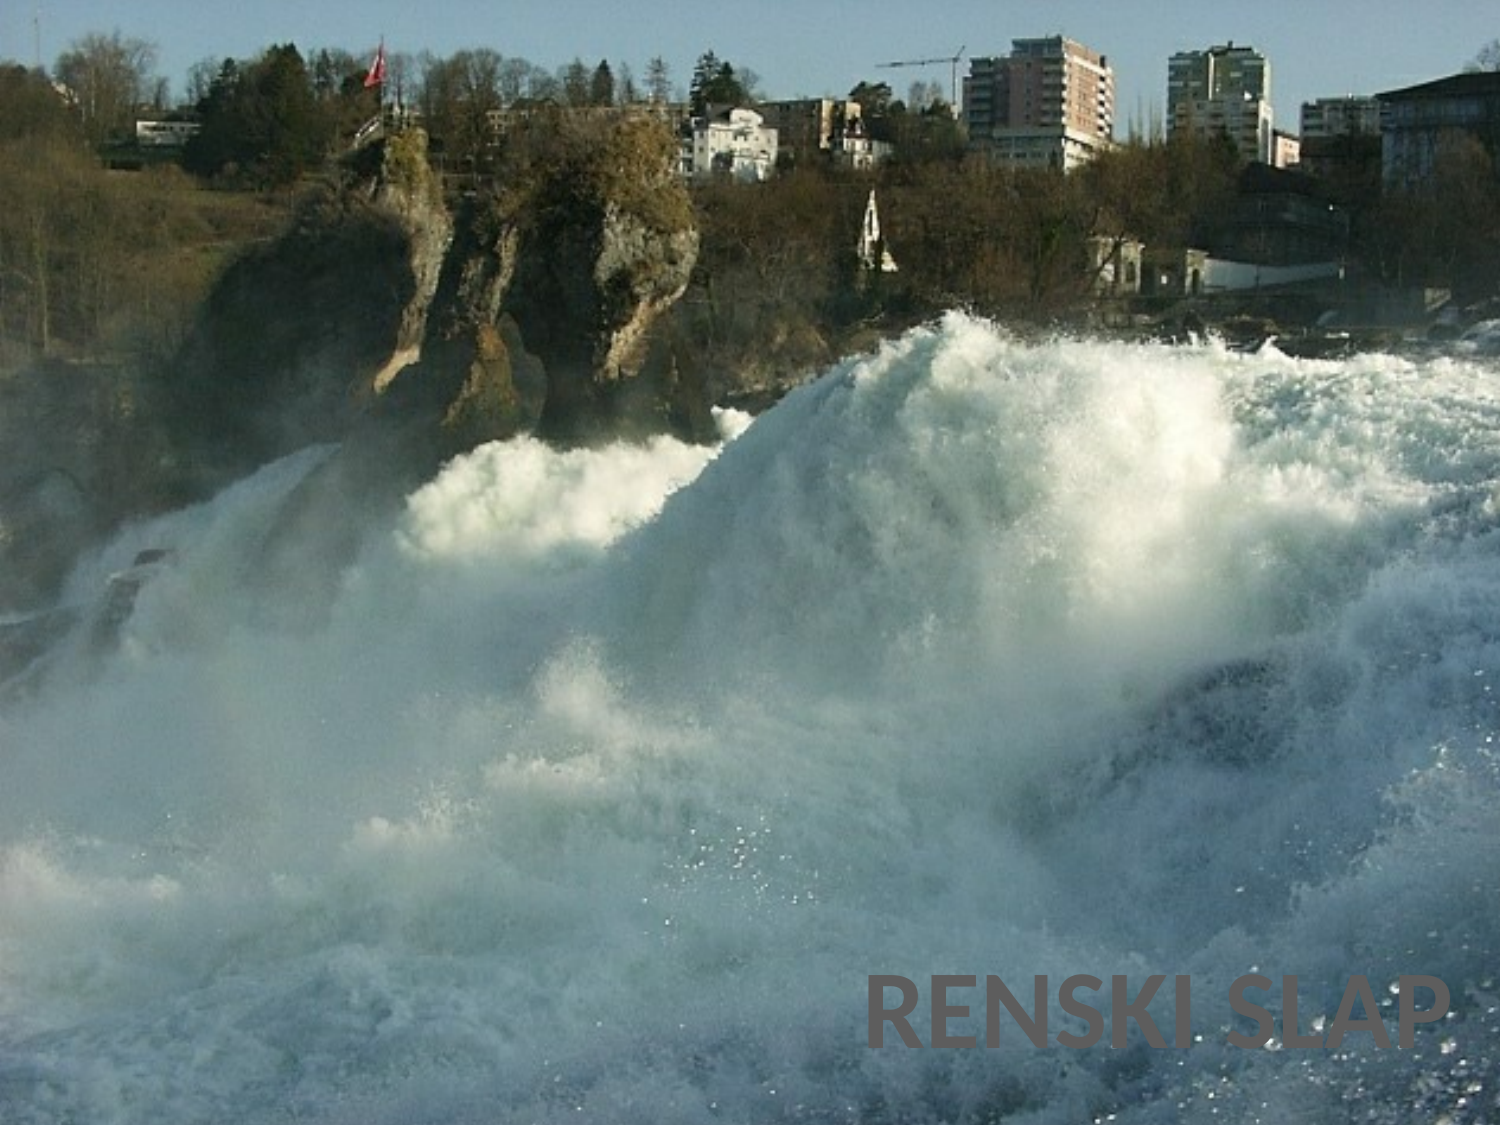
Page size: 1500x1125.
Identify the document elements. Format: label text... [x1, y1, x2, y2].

text_box RENSKI SLAP [847, 928, 1469, 1079]
picture [0, 0, 1500, 1125]
